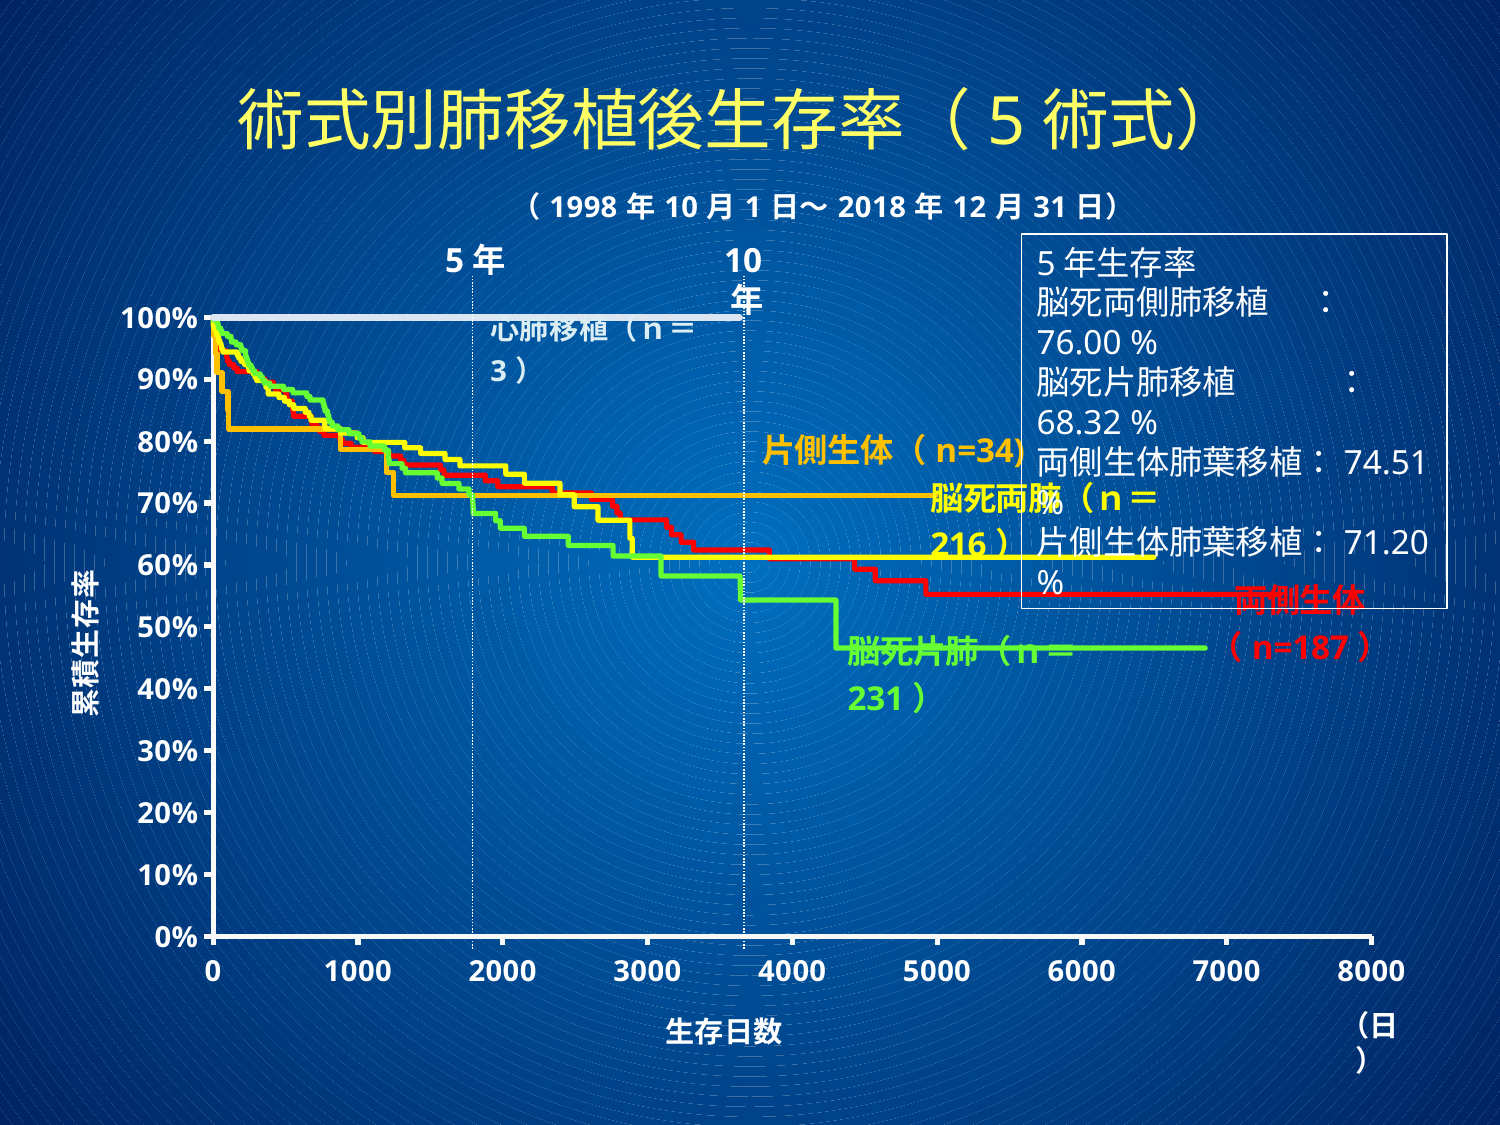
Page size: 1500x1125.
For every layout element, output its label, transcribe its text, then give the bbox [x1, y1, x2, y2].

title 術式別肺移植後生存率（5術式） [64, 42, 1415, 194]
text_box 10年 [696, 231, 798, 288]
text_box （日） [1316, 1000, 1424, 1051]
chart [53, 137, 1447, 1059]
text_box 5年生存率 脳死両側肺移植 ：76.00 % 脳死片肺移植 ：68.32 % 両側生体肺葉移植：74.51 % 片側生体肺葉移植：71.20 % [1021, 234, 1447, 452]
chart [1022, 452, 1446, 608]
chart [1366, 455, 1374, 466]
text_box 5年 [425, 231, 526, 288]
